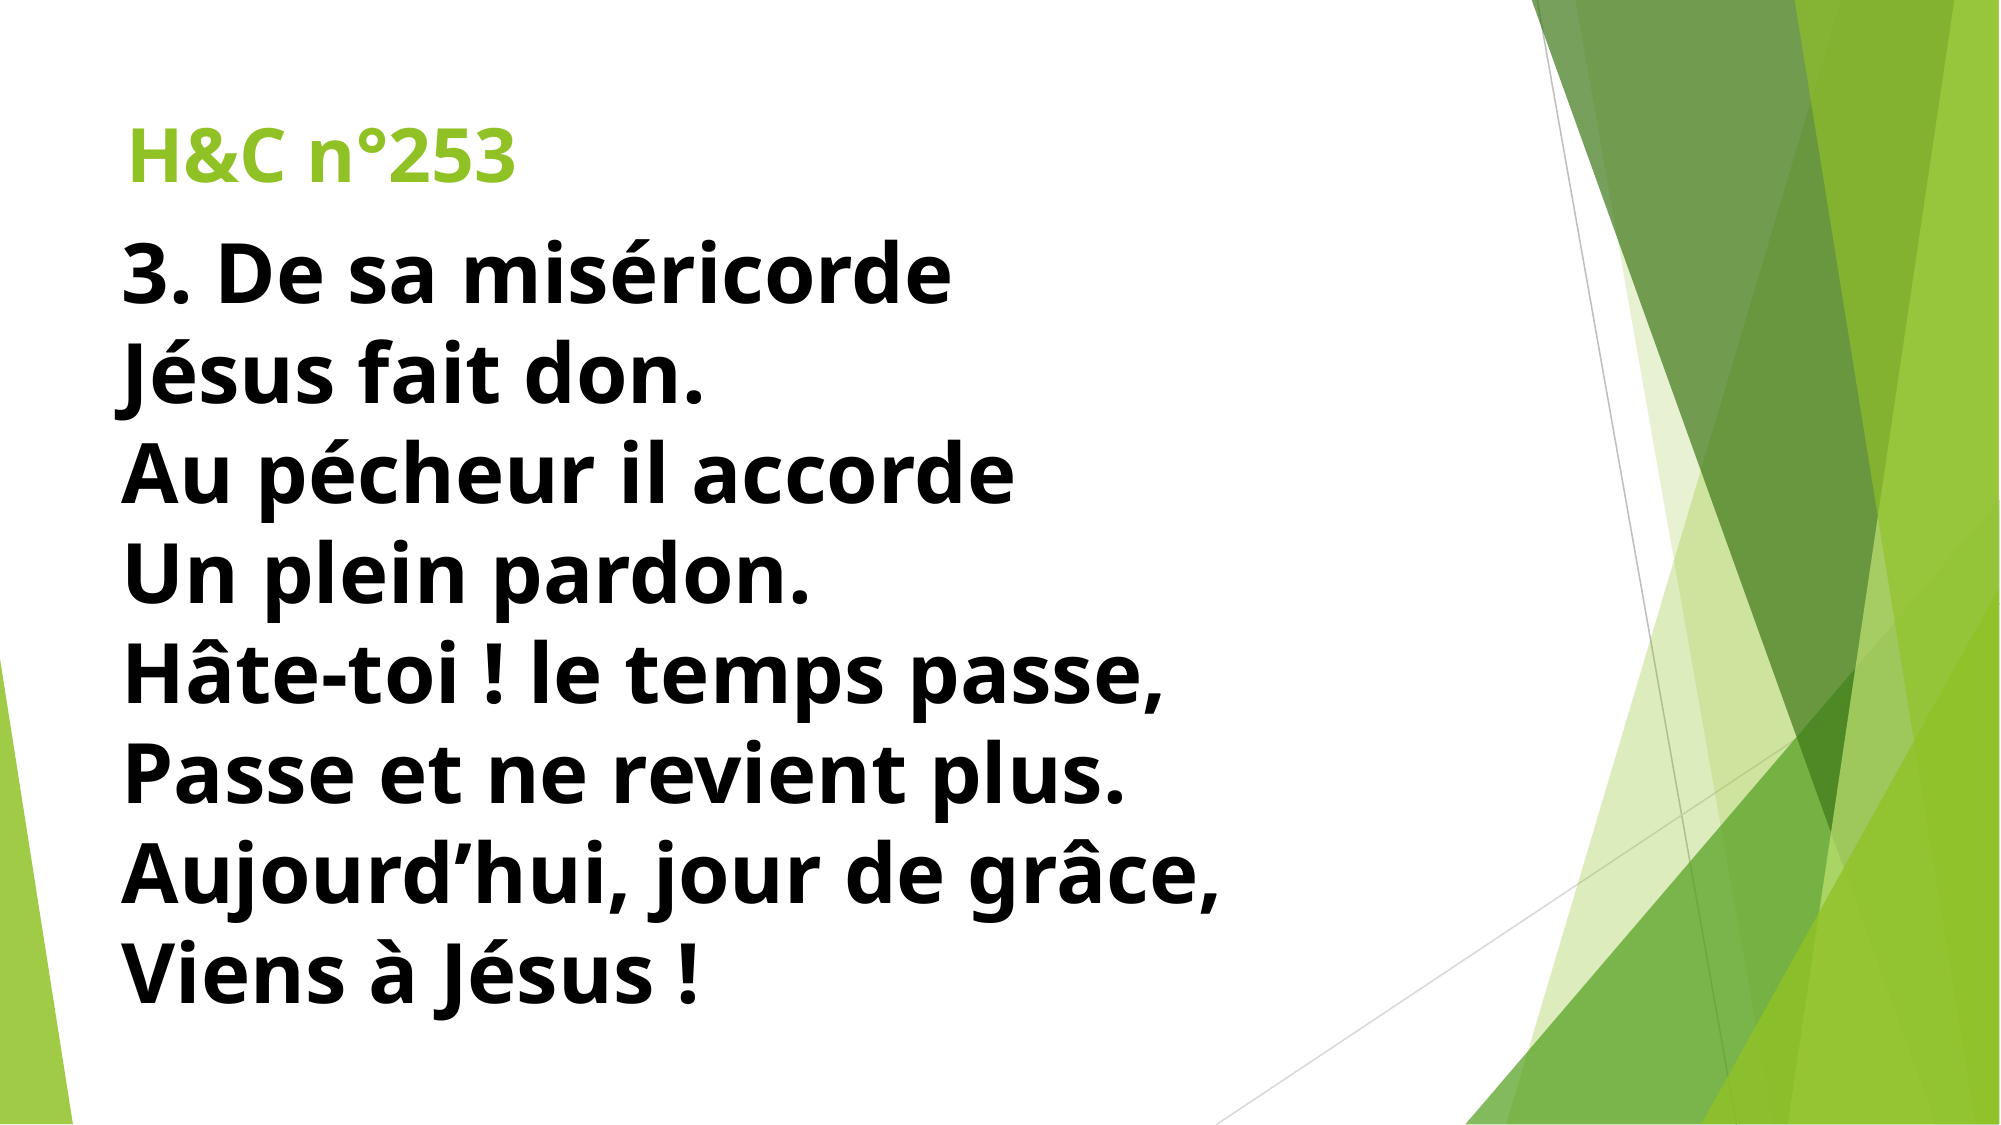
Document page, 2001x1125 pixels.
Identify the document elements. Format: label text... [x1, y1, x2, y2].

text_box H&C n°253 [111, 99, 1522, 212]
text_box 3. De sa miséricorde Jésus fait don. Au pécheur il accorde Un plein pardon. Hâte-toi ! le temps passe, Passe et ne revient plus. Aujourd’hui, jour de grâce, Viens à Jésus ! [106, 212, 1949, 1063]
